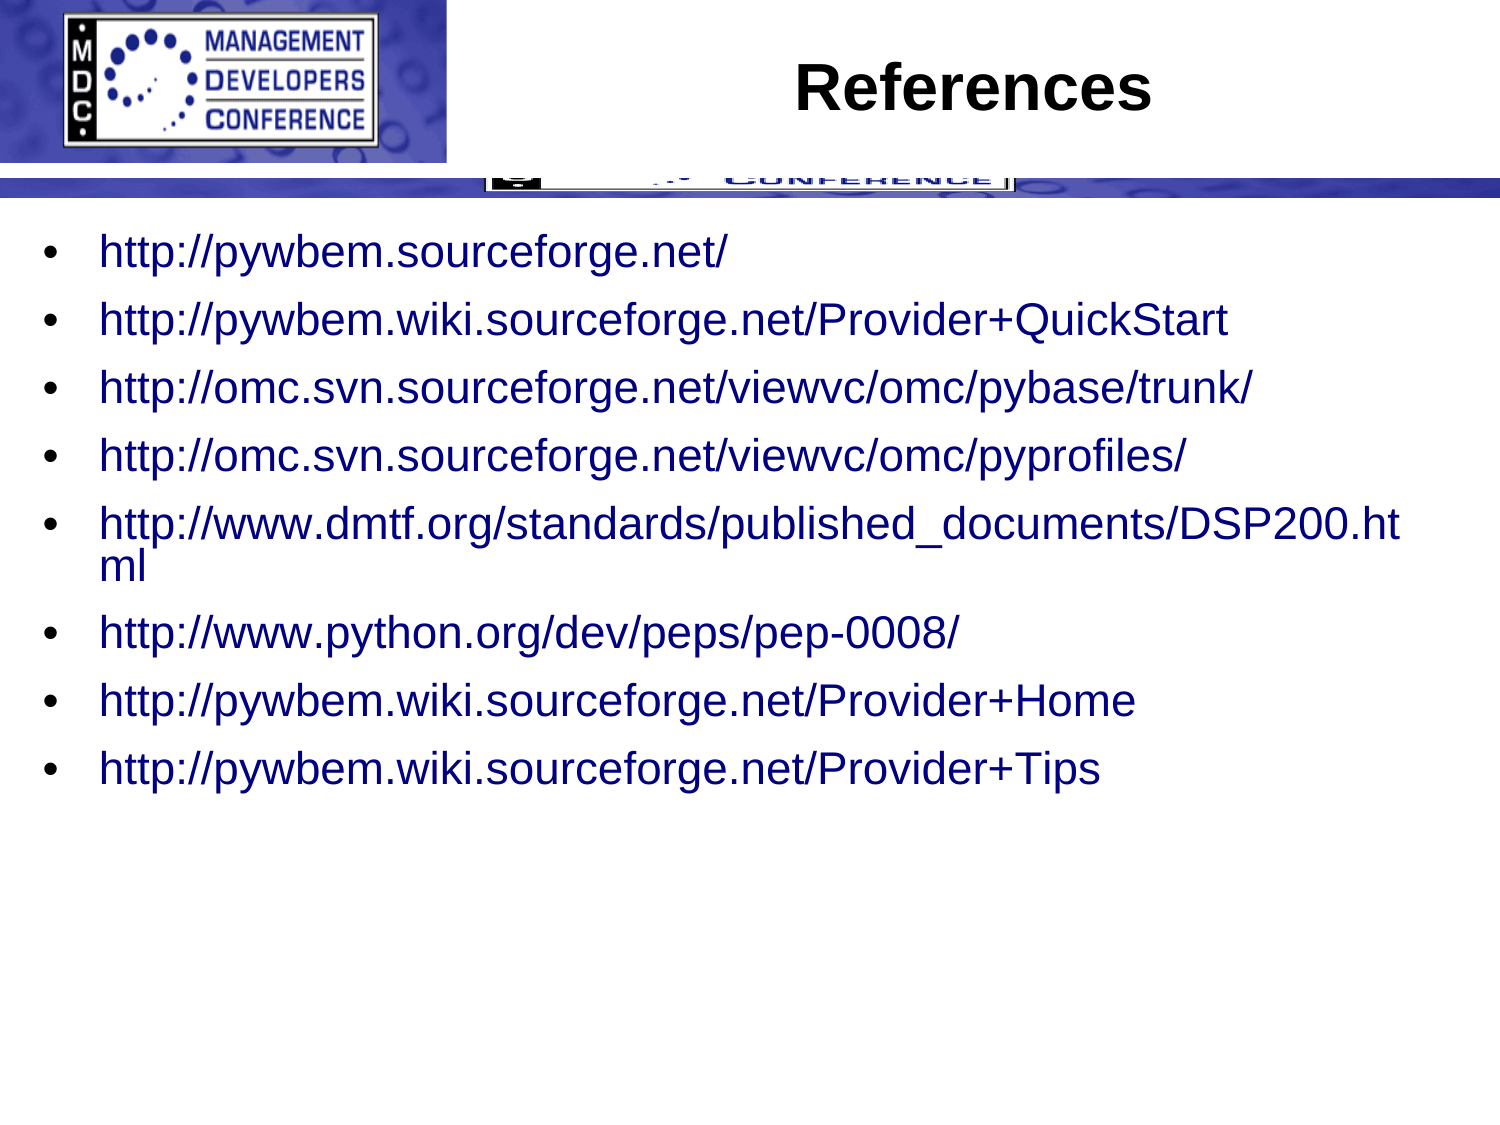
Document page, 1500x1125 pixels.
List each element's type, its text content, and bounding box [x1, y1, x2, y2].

picture [0, 178, 1500, 198]
list http://pywbem.sourceforge.net/ http://pywbem.wiki.sourceforge.net/Provider+QuickStart http://omc.svn.sourceforge.net/viewvc/omc/pybase/trunk/ http://omc.svn.sourceforge.net/viewvc/omc/pyprofiles/ http://www.dmtf.org/standards/published_documents/DSP200.html http://www.python.org/dev/peps/pep-0008/ http://pywbem.wiki.sourceforge.net/Provider+Home http://pywbem.wiki.sourceforge.net/Provider+Tips [42, 226, 1433, 969]
title References [447, 0, 1500, 176]
picture [0, 0, 447, 163]
